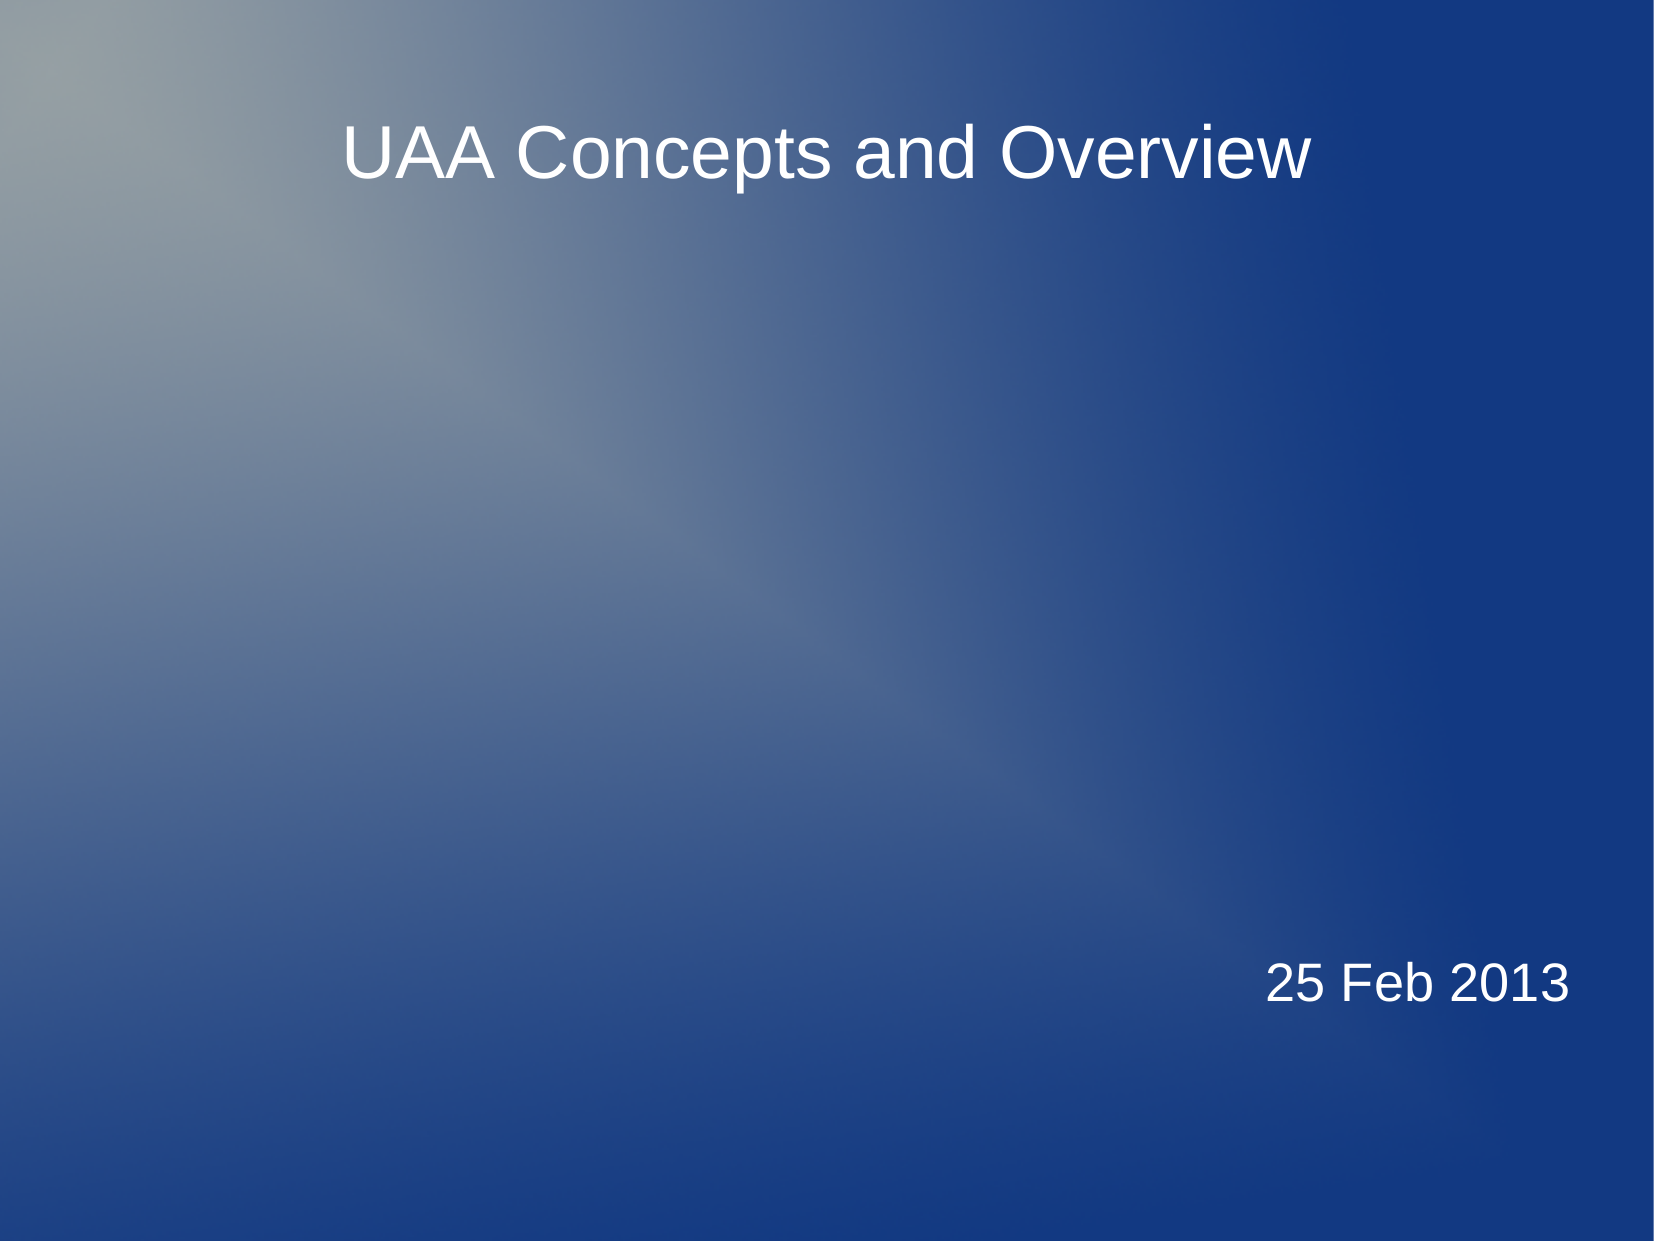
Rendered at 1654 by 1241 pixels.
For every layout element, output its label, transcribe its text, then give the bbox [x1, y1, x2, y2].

title UAA Concepts and Overview [82, 49, 1571, 257]
subtitle 25 Feb 2013 [82, 286, 1571, 1014]
picture [0, 0, 1654, 1241]
